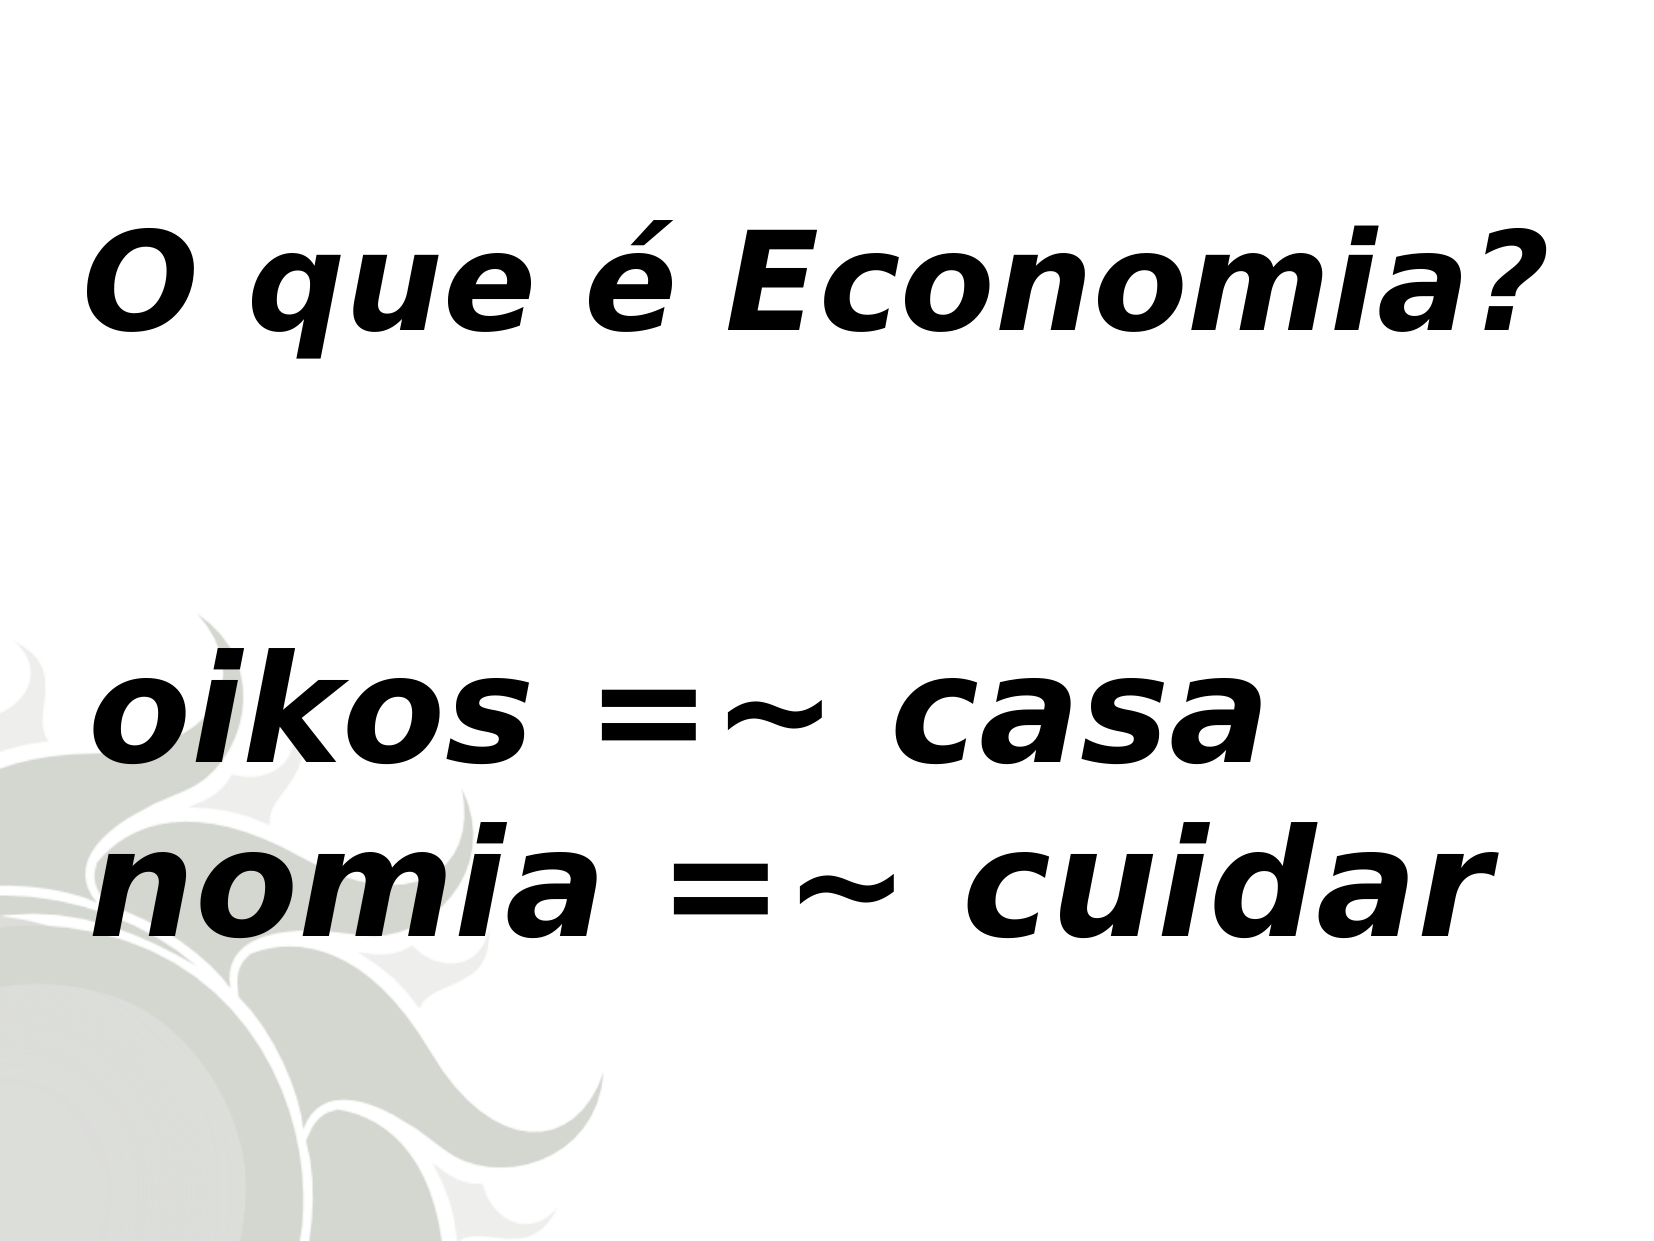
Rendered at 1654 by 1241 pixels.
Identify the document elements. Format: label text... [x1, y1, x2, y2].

title oikos =~ casa nomia =~ cuidar [88, 620, 1577, 976]
title O que é Economia? [82, 179, 1571, 387]
picture [0, 555, 644, 1241]
